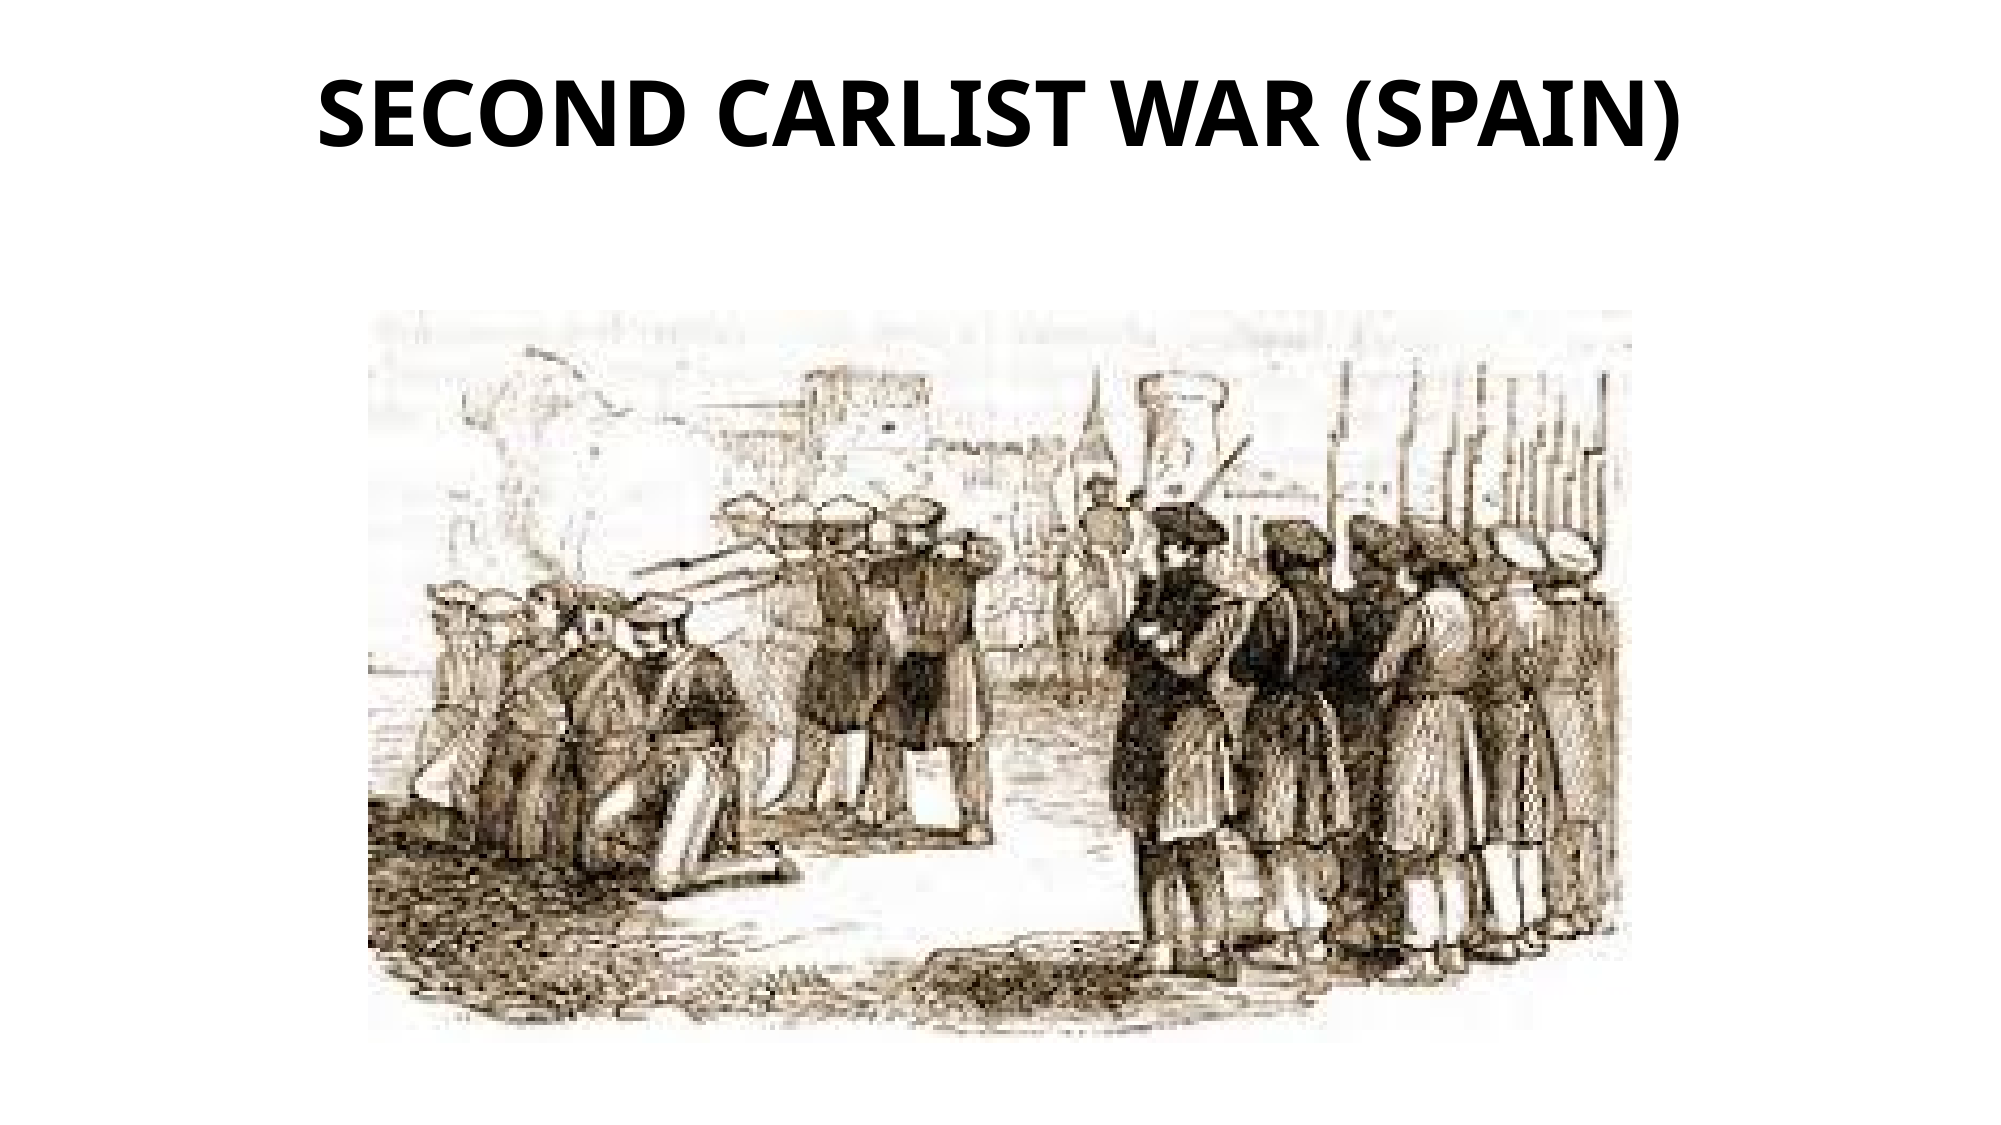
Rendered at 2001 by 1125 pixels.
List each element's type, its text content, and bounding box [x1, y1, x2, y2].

title SECOND CARLIST WAR (SPAIN) [137, 59, 1863, 278]
picture [368, 310, 1632, 1043]
